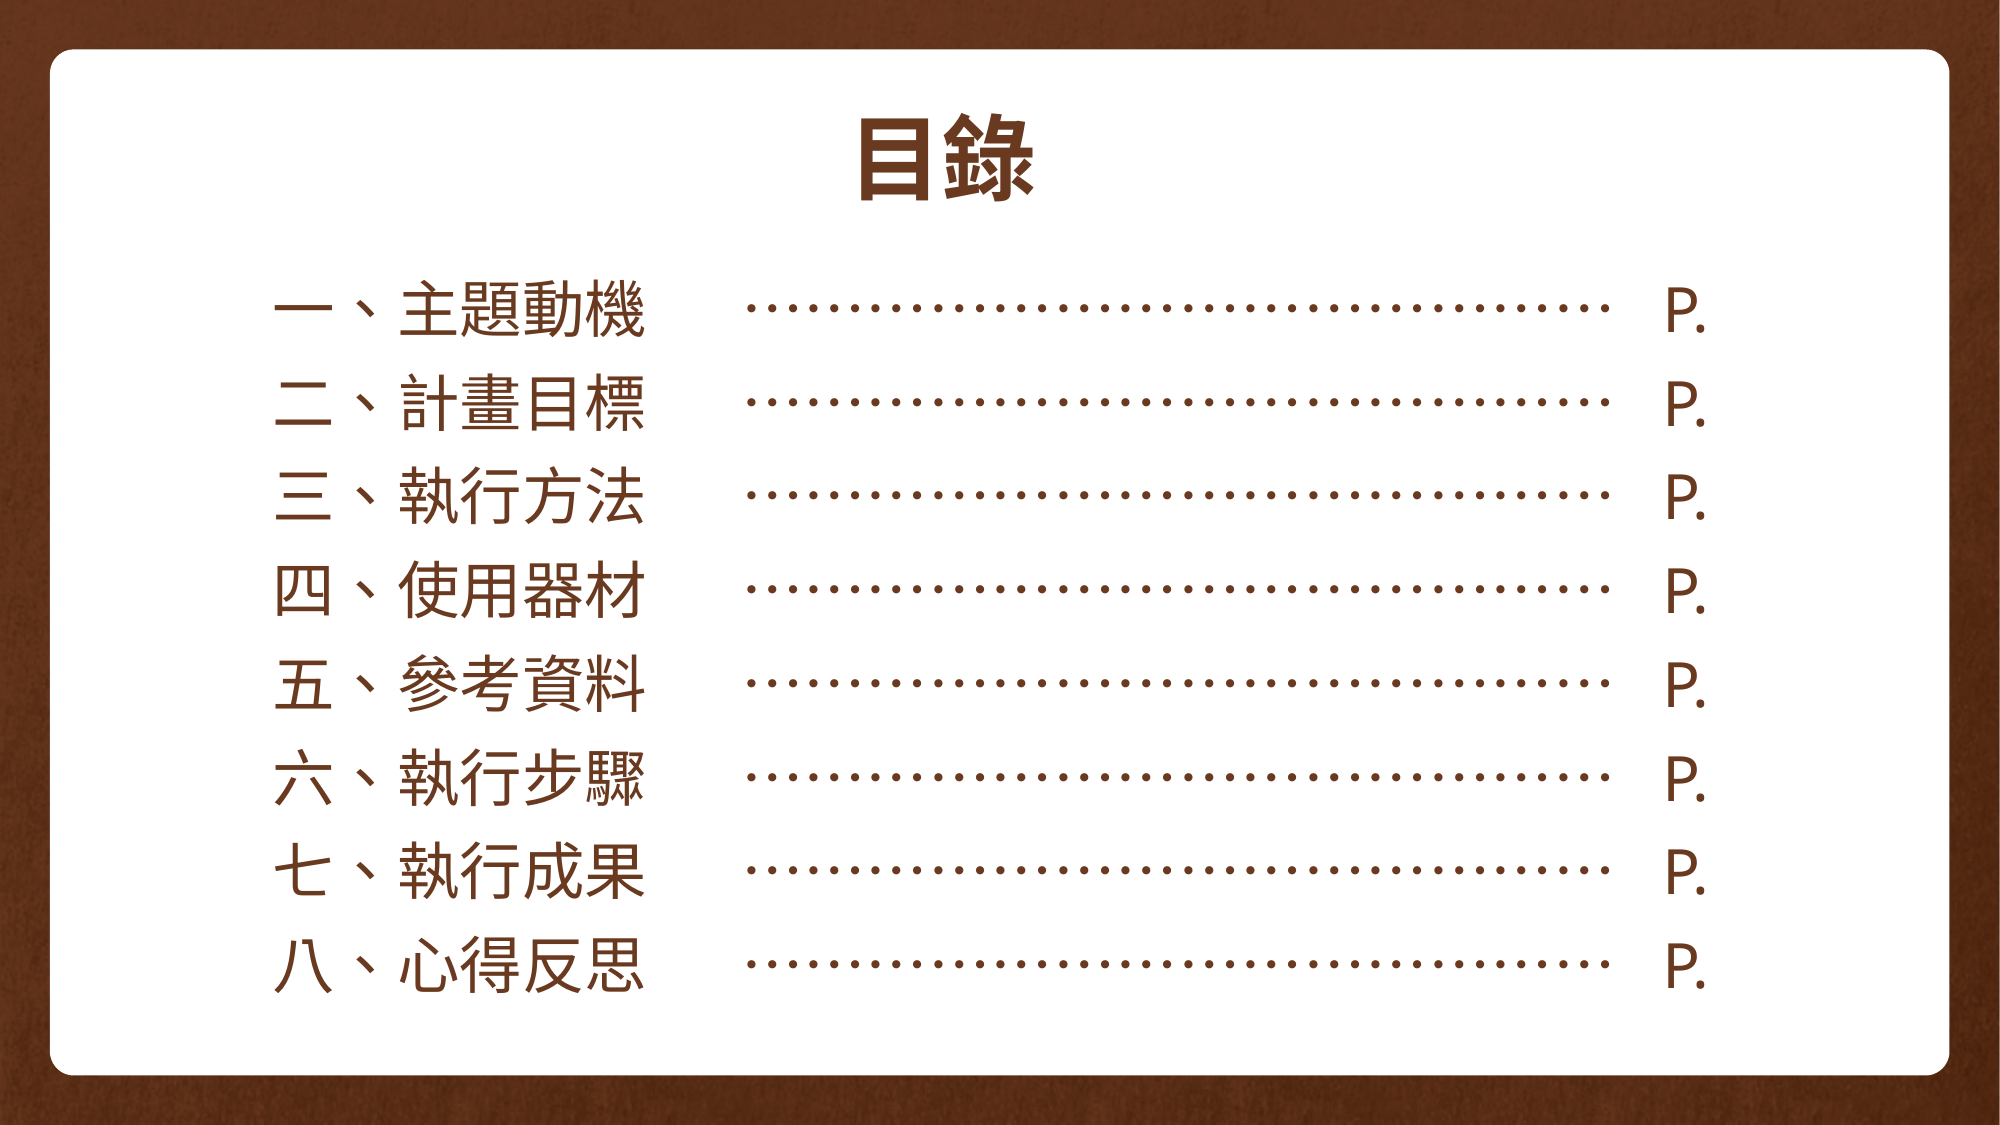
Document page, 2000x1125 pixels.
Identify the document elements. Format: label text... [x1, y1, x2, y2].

list 一、主題動機 …………………………………… P. 二、計畫目標 …………………………………… P. 三、執行方法 …………………………………… P. 四、使用器材 …………………………………… P. 五、參考資料 …………………………………… P. 六、執行步驟 …………………………………… P. 七、執行成果 …………………………………… P. 八、心得反思 …………………………………… P. [257, 243, 1743, 1012]
picture [0, 0, 2000, 1125]
title 目錄 [142, 90, 1743, 220]
